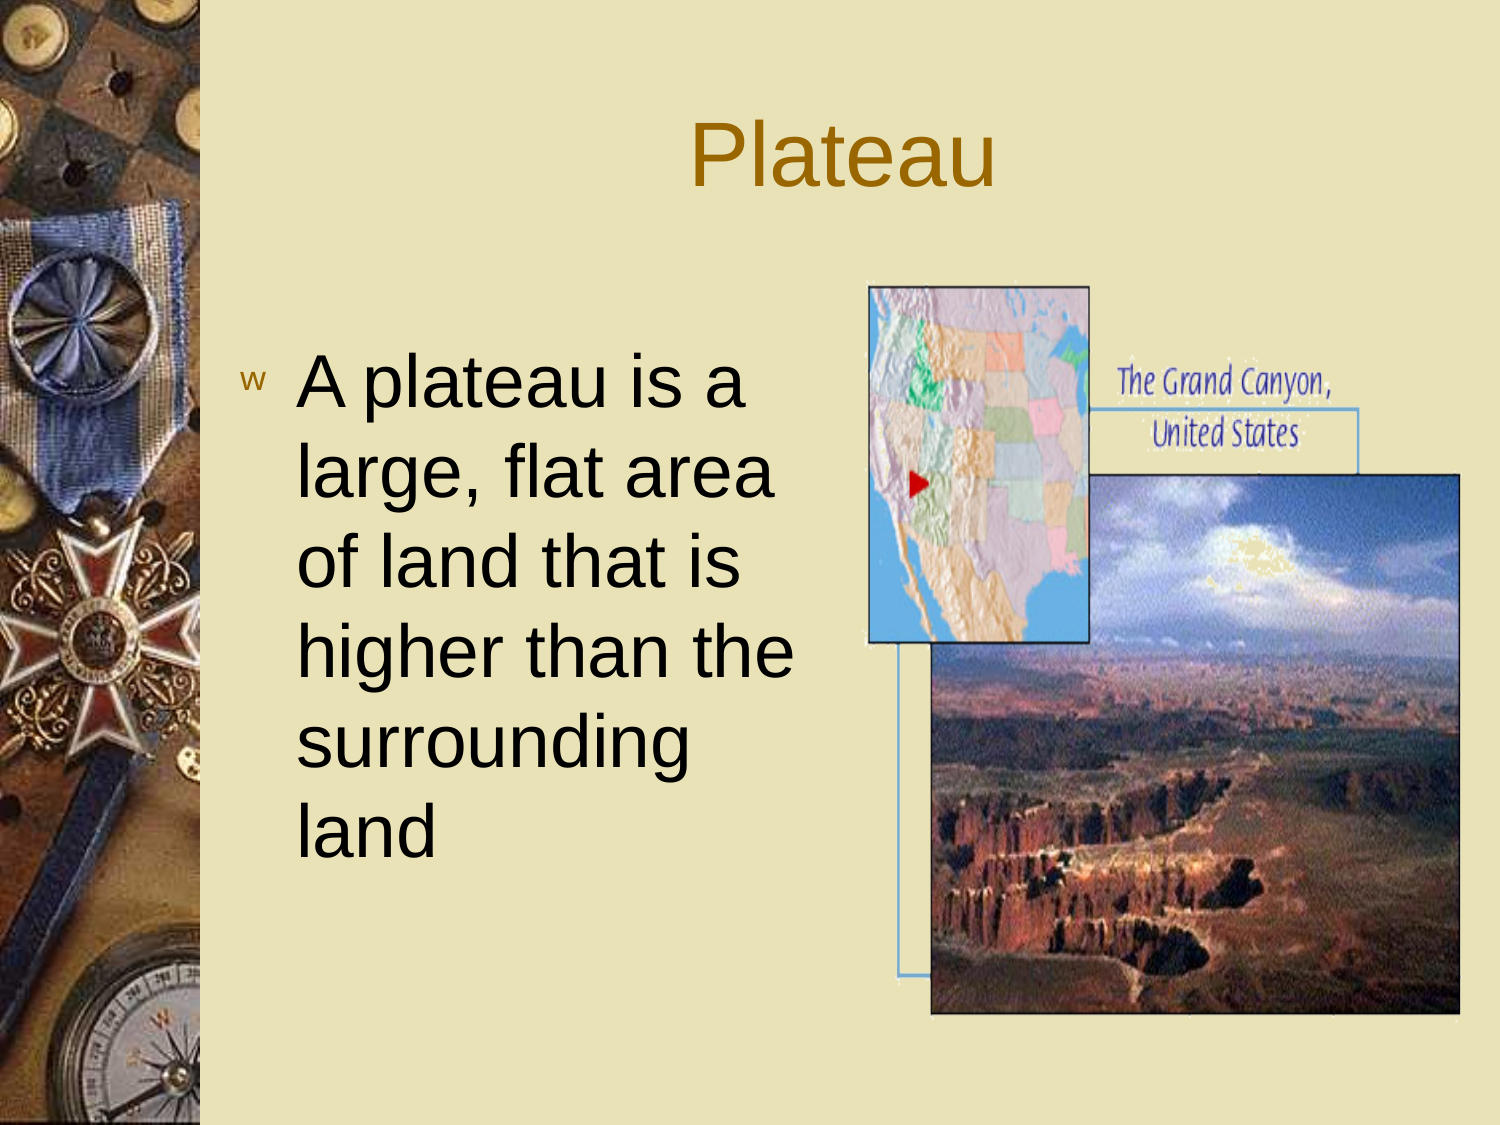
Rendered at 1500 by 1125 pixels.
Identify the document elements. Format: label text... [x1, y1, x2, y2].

list A plateau is a large, flat area of land that is higher than the surrounding land [225, 324, 838, 1025]
picture [862, 274, 1475, 1038]
title Plateau [225, 87, 1463, 275]
picture [0, 0, 200, 1125]
